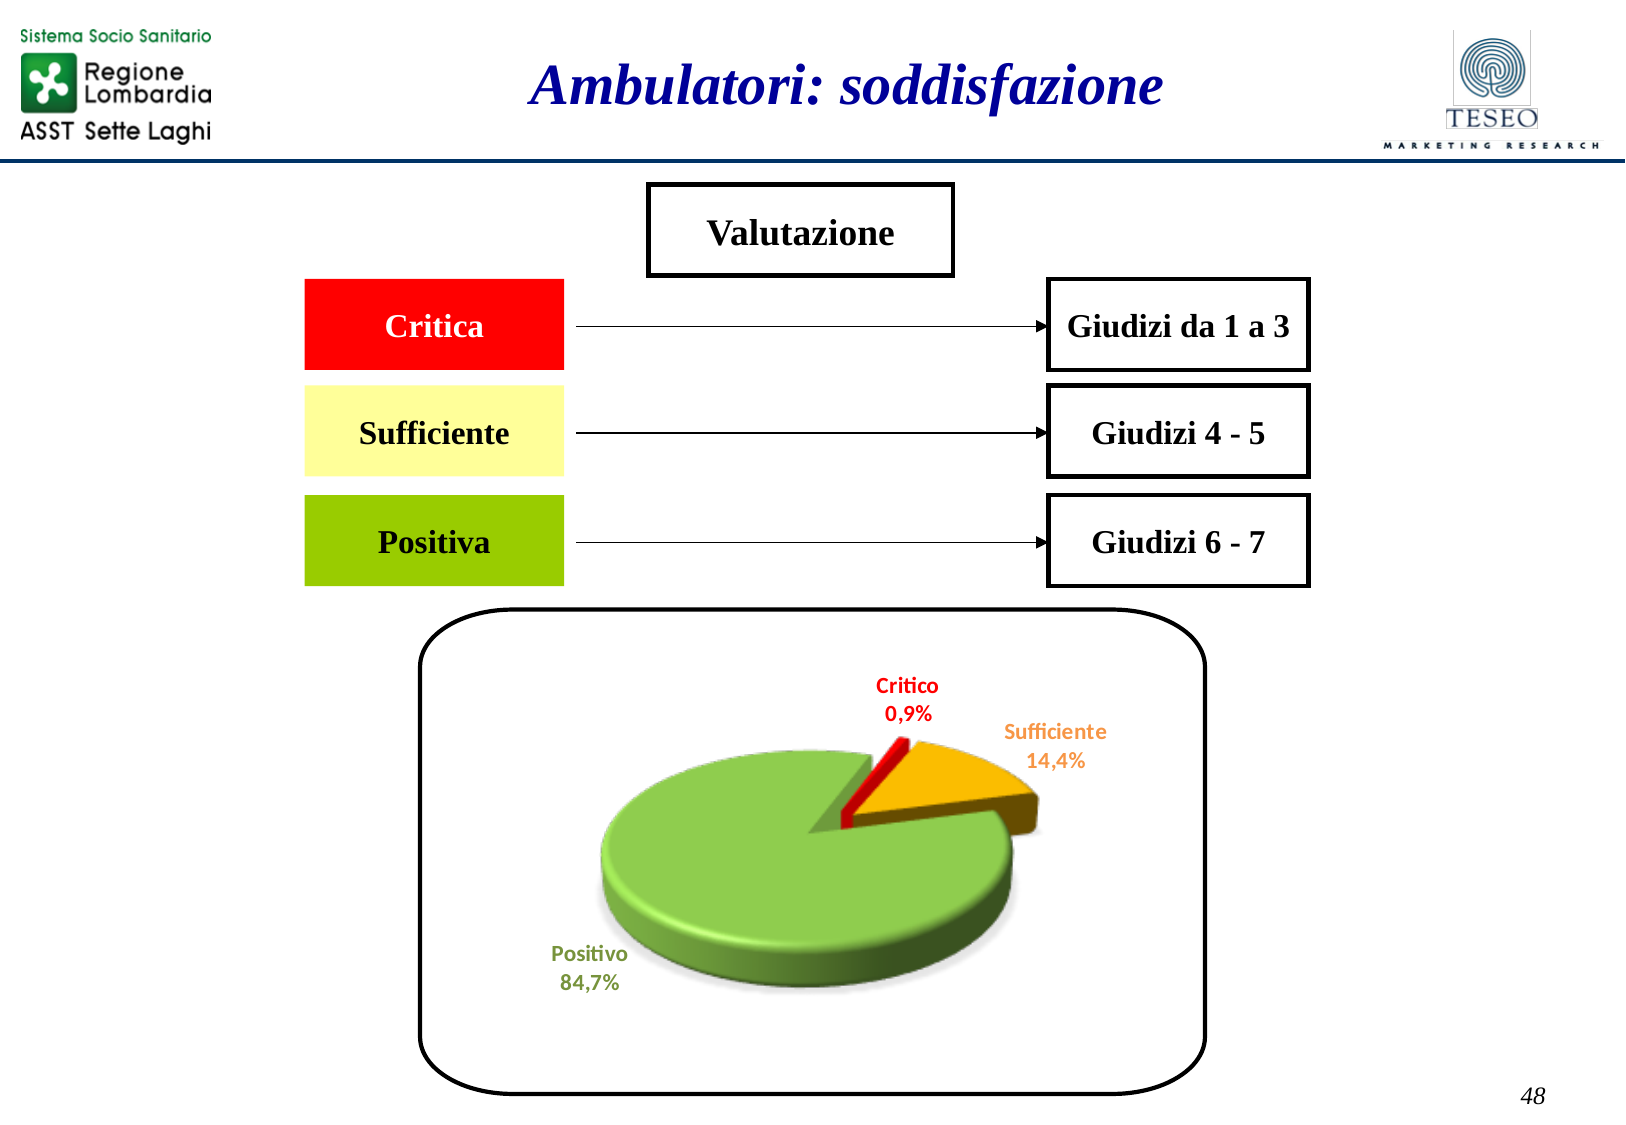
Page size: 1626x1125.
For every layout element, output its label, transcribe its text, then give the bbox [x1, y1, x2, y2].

text_box Valutazione [648, 184, 954, 276]
text_box Giudizi 4 - 5 [1048, 385, 1309, 477]
text_box Sufficiente [304, 385, 565, 477]
text_box Giudizi 6 - 7 [1048, 495, 1309, 587]
text_box Giudizi da 1 a 3 [1048, 278, 1309, 370]
text_box Ambulatori: soddisfazione [304, 19, 1392, 144]
text_box Critica [304, 278, 565, 370]
picture [21, 26, 211, 148]
picture [446, 582, 1179, 1116]
picture [1381, 30, 1604, 149]
text_box Positiva [304, 495, 565, 587]
